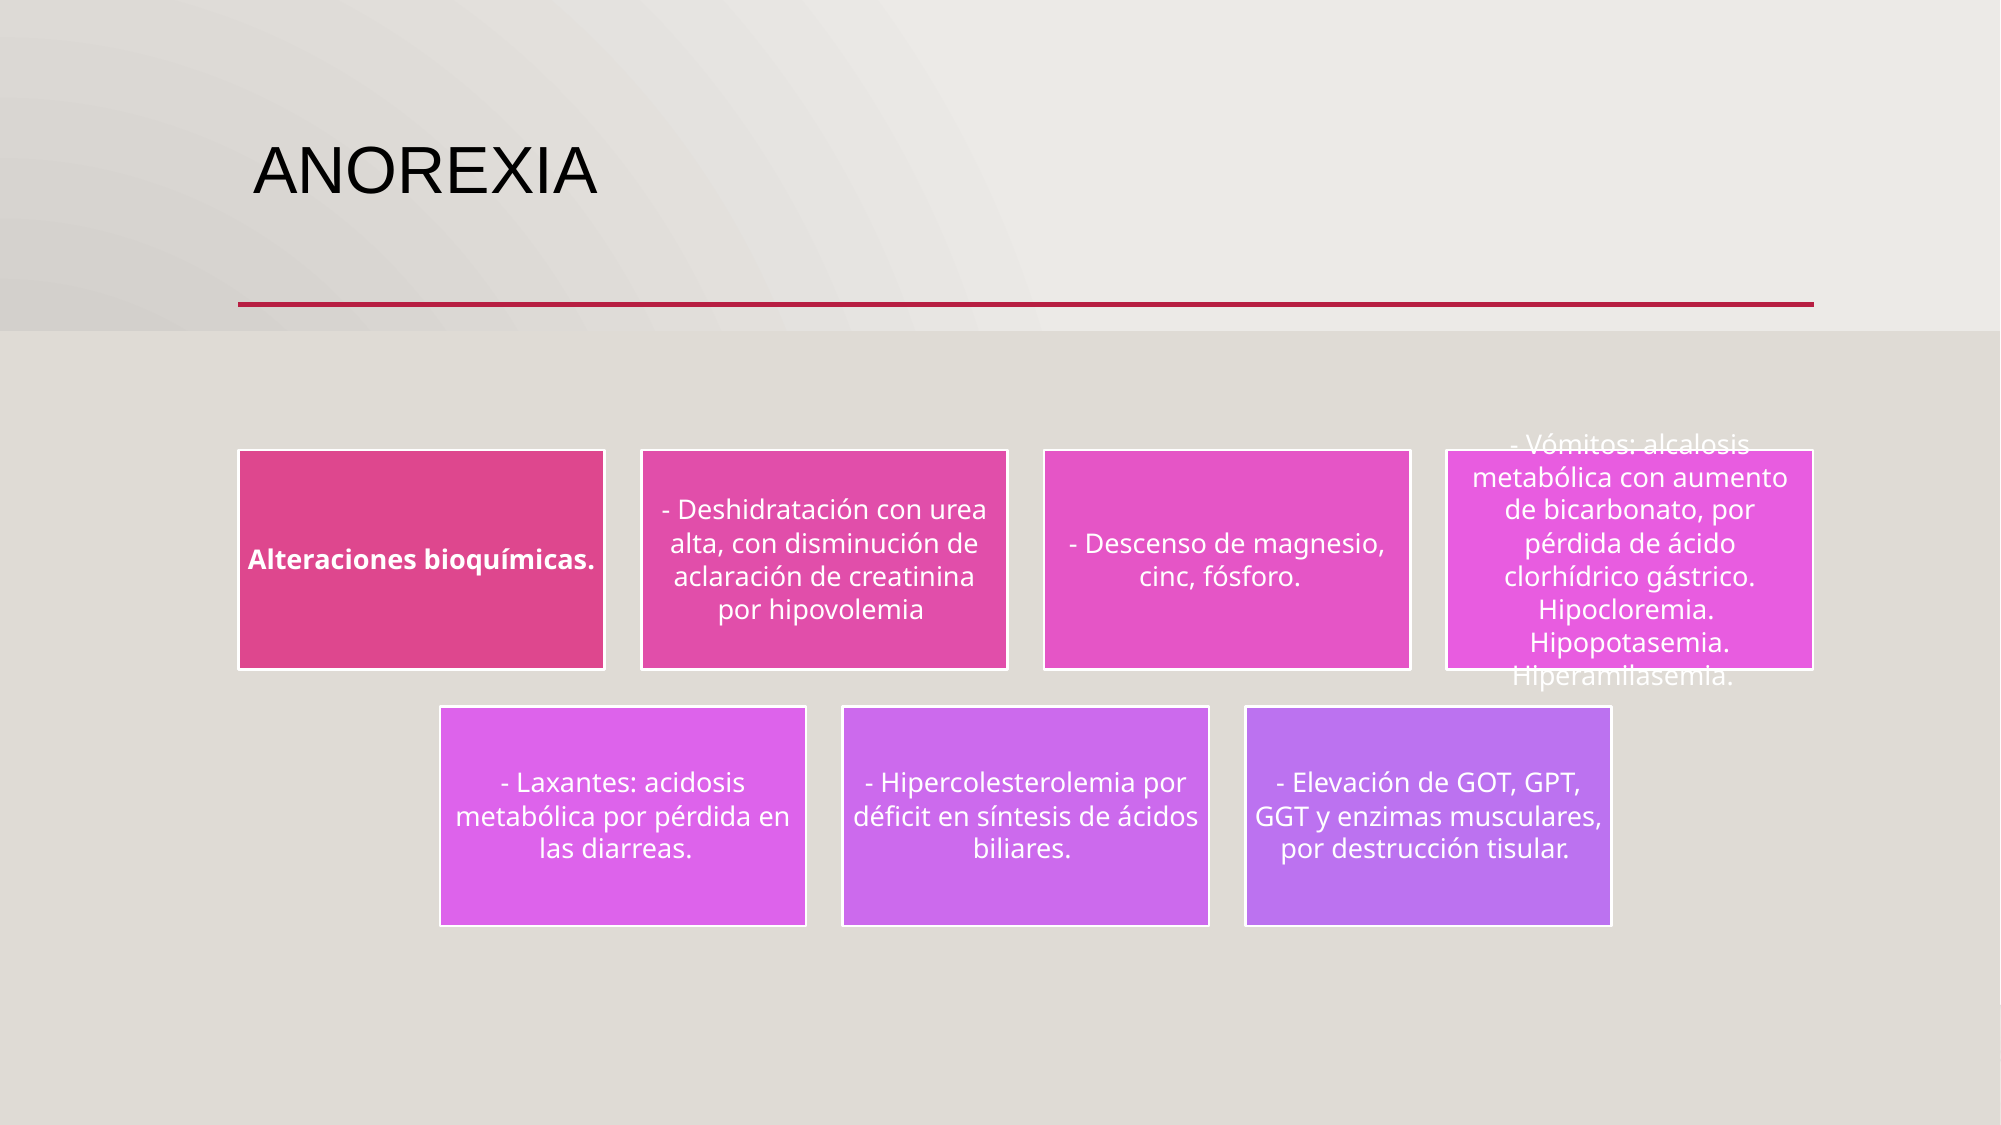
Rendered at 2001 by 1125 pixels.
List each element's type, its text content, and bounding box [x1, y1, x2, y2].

text_box - Hipercolesterolemia por déficit en síntesis de ácidos biliares. [842, 706, 1209, 927]
text_box - Elevación de GOT, GPT, GGT y enzimas musculares, por destrucción tisular. [1245, 706, 1612, 927]
text_box - Vómitos: alcalosis metabólica con aumento de bicarbonato, por pérdida de ácido clorhídrico gástrico. Hipocloremia. Hipopotasemia. Hiperamilasemia. [1446, 449, 1814, 670]
text_box Alteraciones bioquímicas. [238, 449, 605, 670]
text_box - Descenso de magnesio, cinc, fósforo. [1044, 449, 1411, 670]
title ANOREXIA [238, 131, 1814, 302]
text_box - Deshidratación con urea alta, con disminución de aclaración de creatinina por hipovolemia [641, 449, 1008, 670]
text_box [0, 0, 2000, 1125]
text_box - Laxantes: acidosis metabólica por pérdida en las diarreas. [439, 706, 807, 927]
